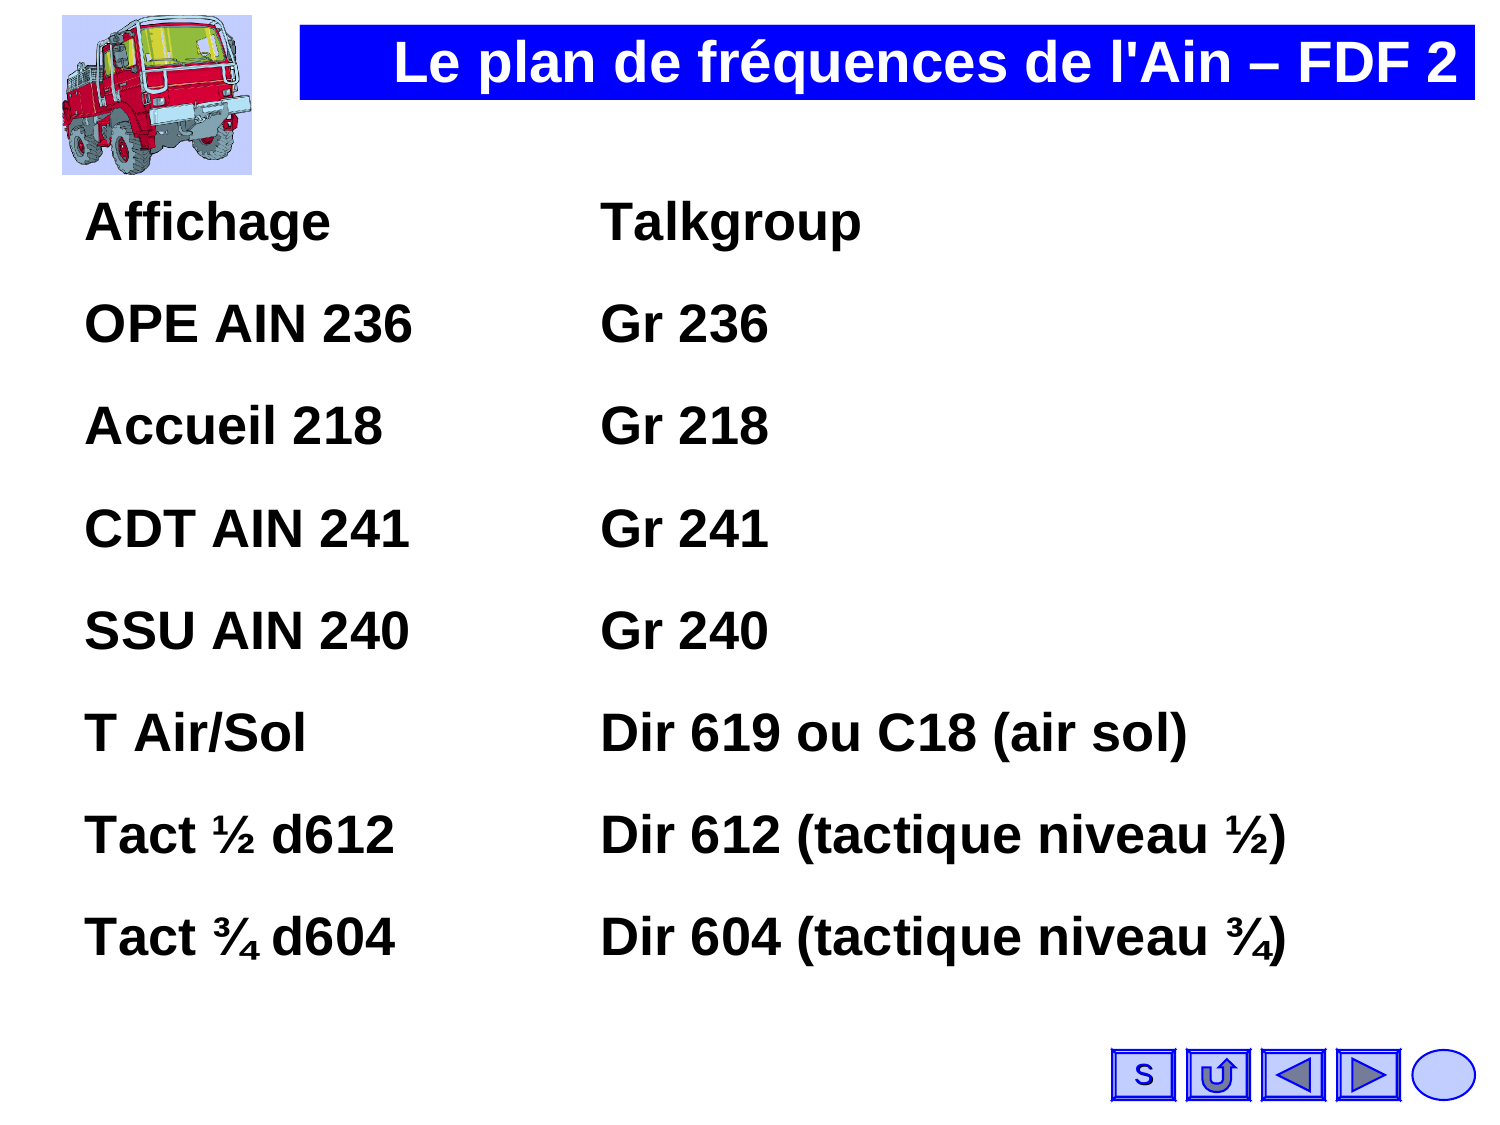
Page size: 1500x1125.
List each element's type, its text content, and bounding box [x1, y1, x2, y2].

text_box [1412, 1049, 1476, 1101]
text_box Le plan de fréquences de l'Ain – FDF 2 [299, 24, 1475, 100]
text_box Affichage Talkgroup OPE AIN 236 Gr 236 Accueil 218 Gr 218 CDT AIN 241 Gr 241 SSU AIN 240 Gr 240 T Air/Sol Dir 619 ou C18 (air sol) Tact ½ d612 Dir 612 (tactique niveau ½) Tact ¾ d604 Dir 604 (tactique niveau ¾) [70, 183, 1500, 976]
